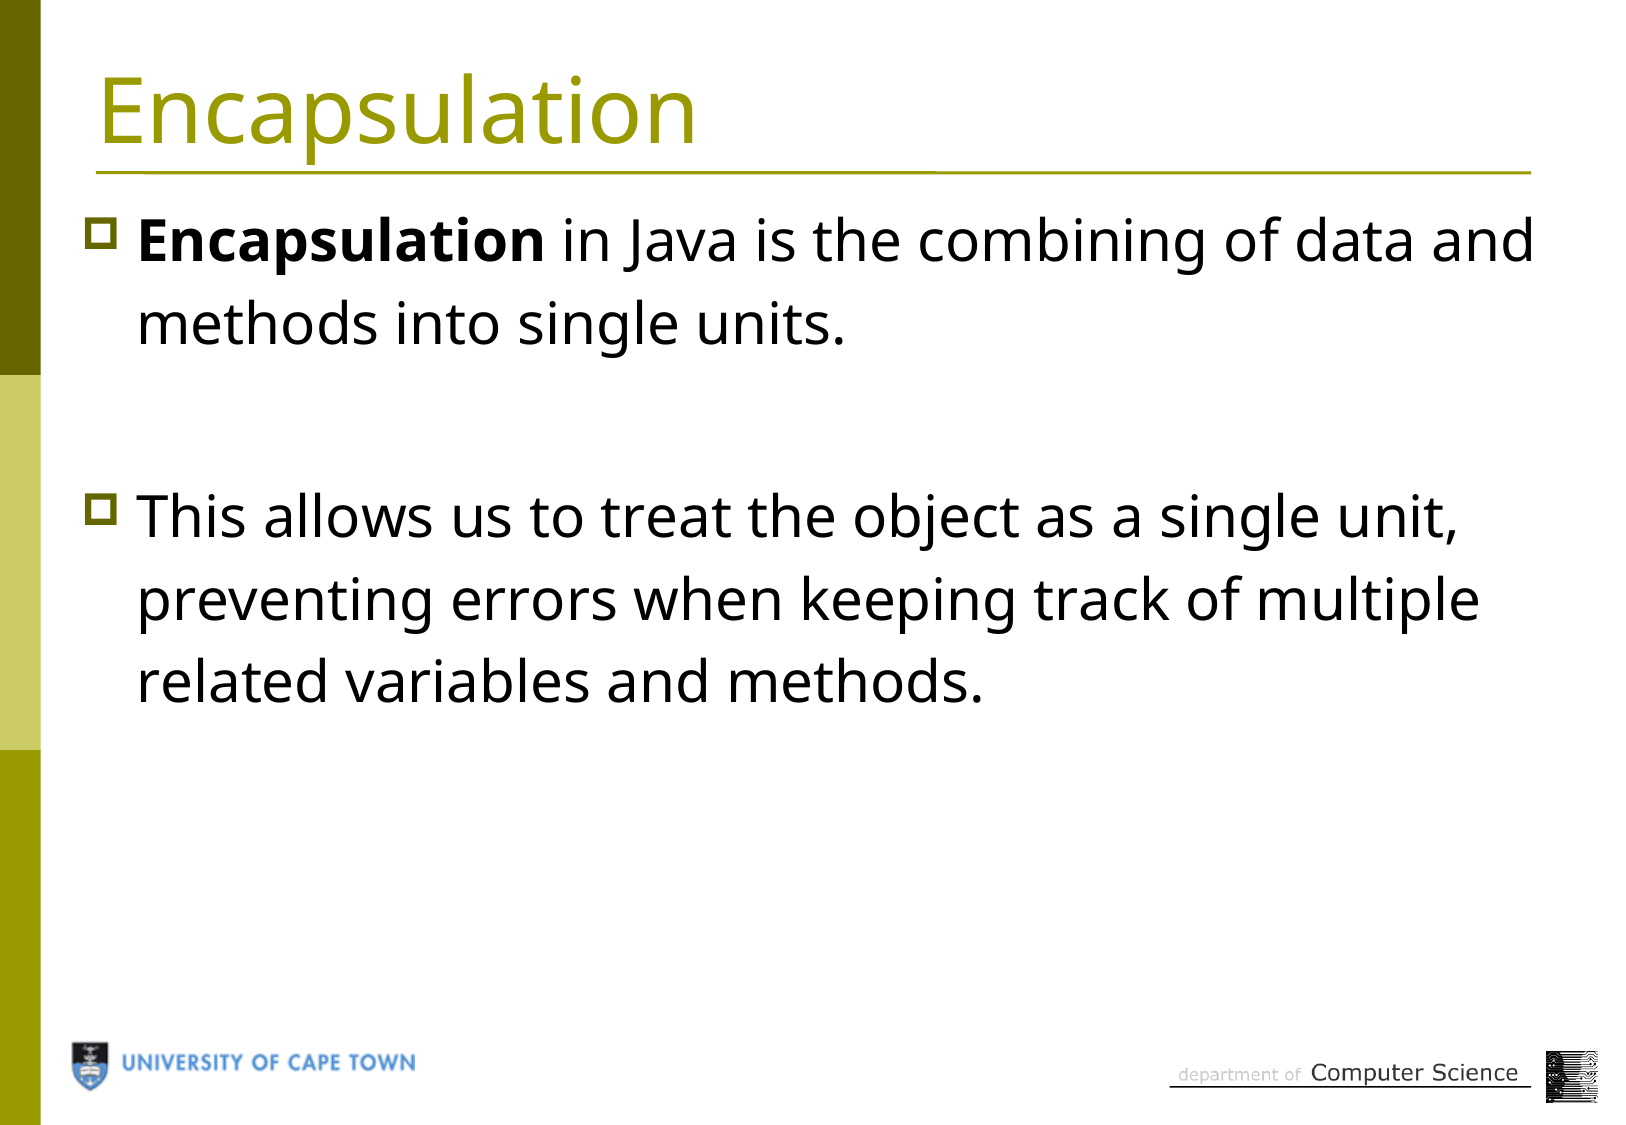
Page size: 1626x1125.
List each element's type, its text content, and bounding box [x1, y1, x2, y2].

picture [1169, 1043, 1532, 1091]
picture [61, 1024, 415, 1103]
picture [1546, 1051, 1598, 1103]
title Encapsulation [81, 14, 1543, 172]
list Encapsulation in Java is the combining of data and methods into single units. This allows us to treat the object as a single unit, preventing errors when keeping track of multiple related variables and methods. [81, 196, 1543, 991]
